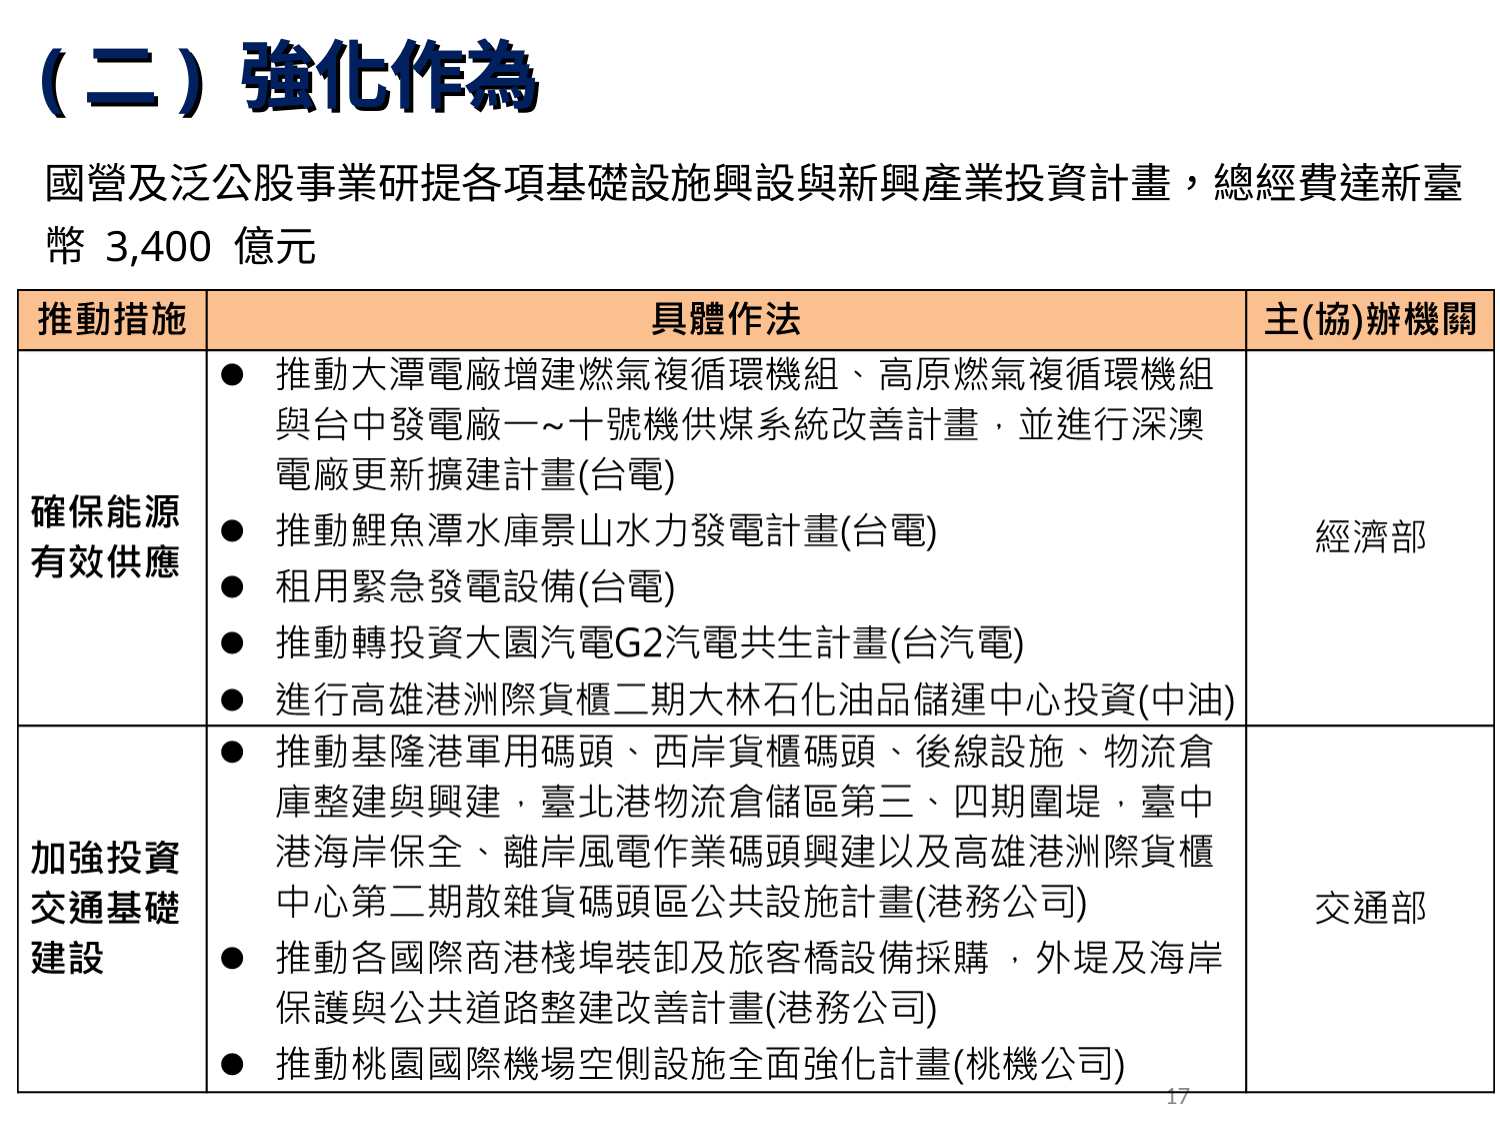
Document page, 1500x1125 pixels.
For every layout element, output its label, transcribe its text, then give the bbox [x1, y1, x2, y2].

text_box (二) 強化作為 [24, 18, 1500, 126]
text_box 17 [1149, 1065, 1500, 1125]
picture [17, 285, 1495, 1111]
text_box 國營及泛公股事業研提各項基礎設施興設與新興產業投資計畫，總經費達新臺幣 3,400 億元 [29, 137, 1482, 277]
